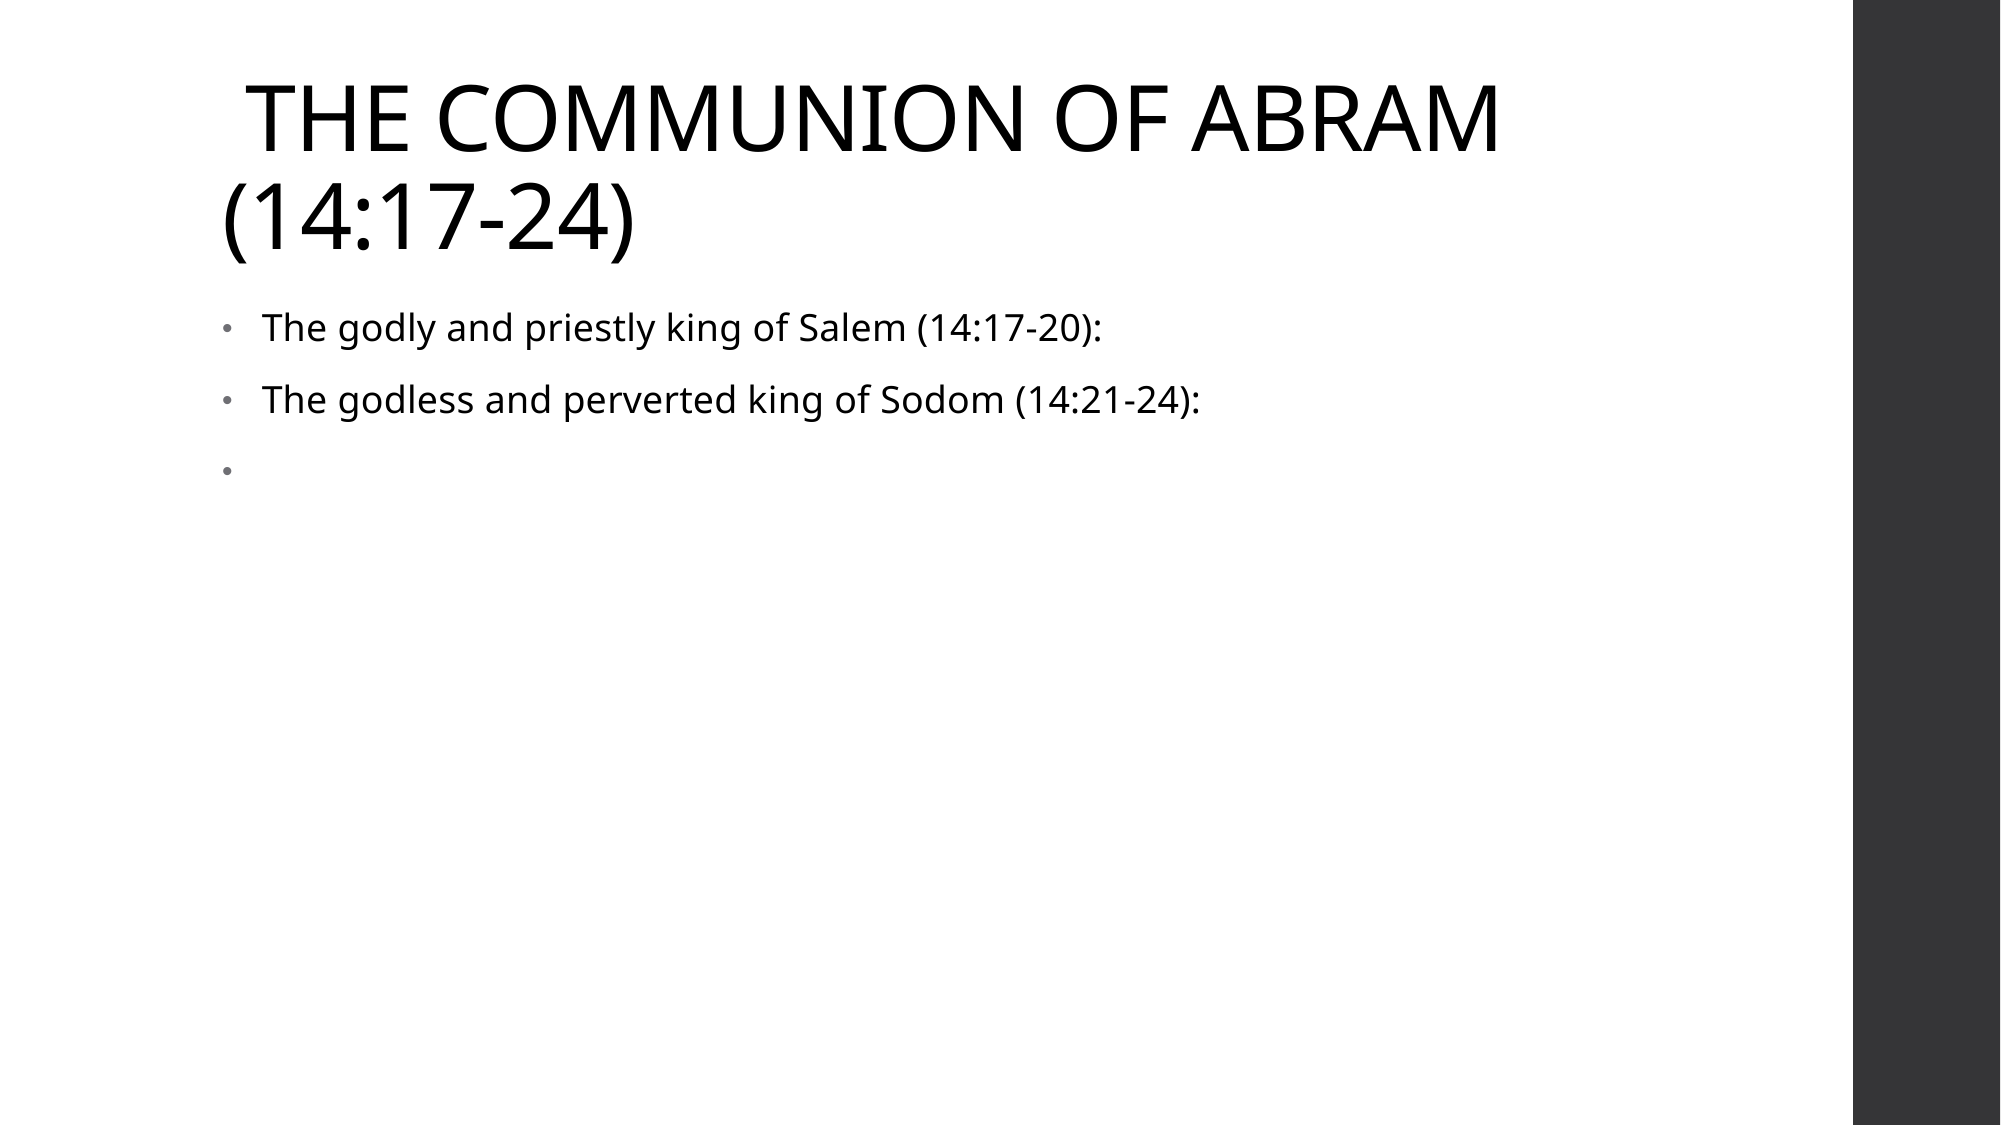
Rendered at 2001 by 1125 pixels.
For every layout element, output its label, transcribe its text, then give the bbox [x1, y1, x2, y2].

title THE COMMUNION OF ABRAM (14:17-24) [206, 60, 1797, 278]
list The godly and priestly king of Salem (14:17-20): The godless and perverted king of Sodom (14:21-24): [206, 299, 1617, 1014]
